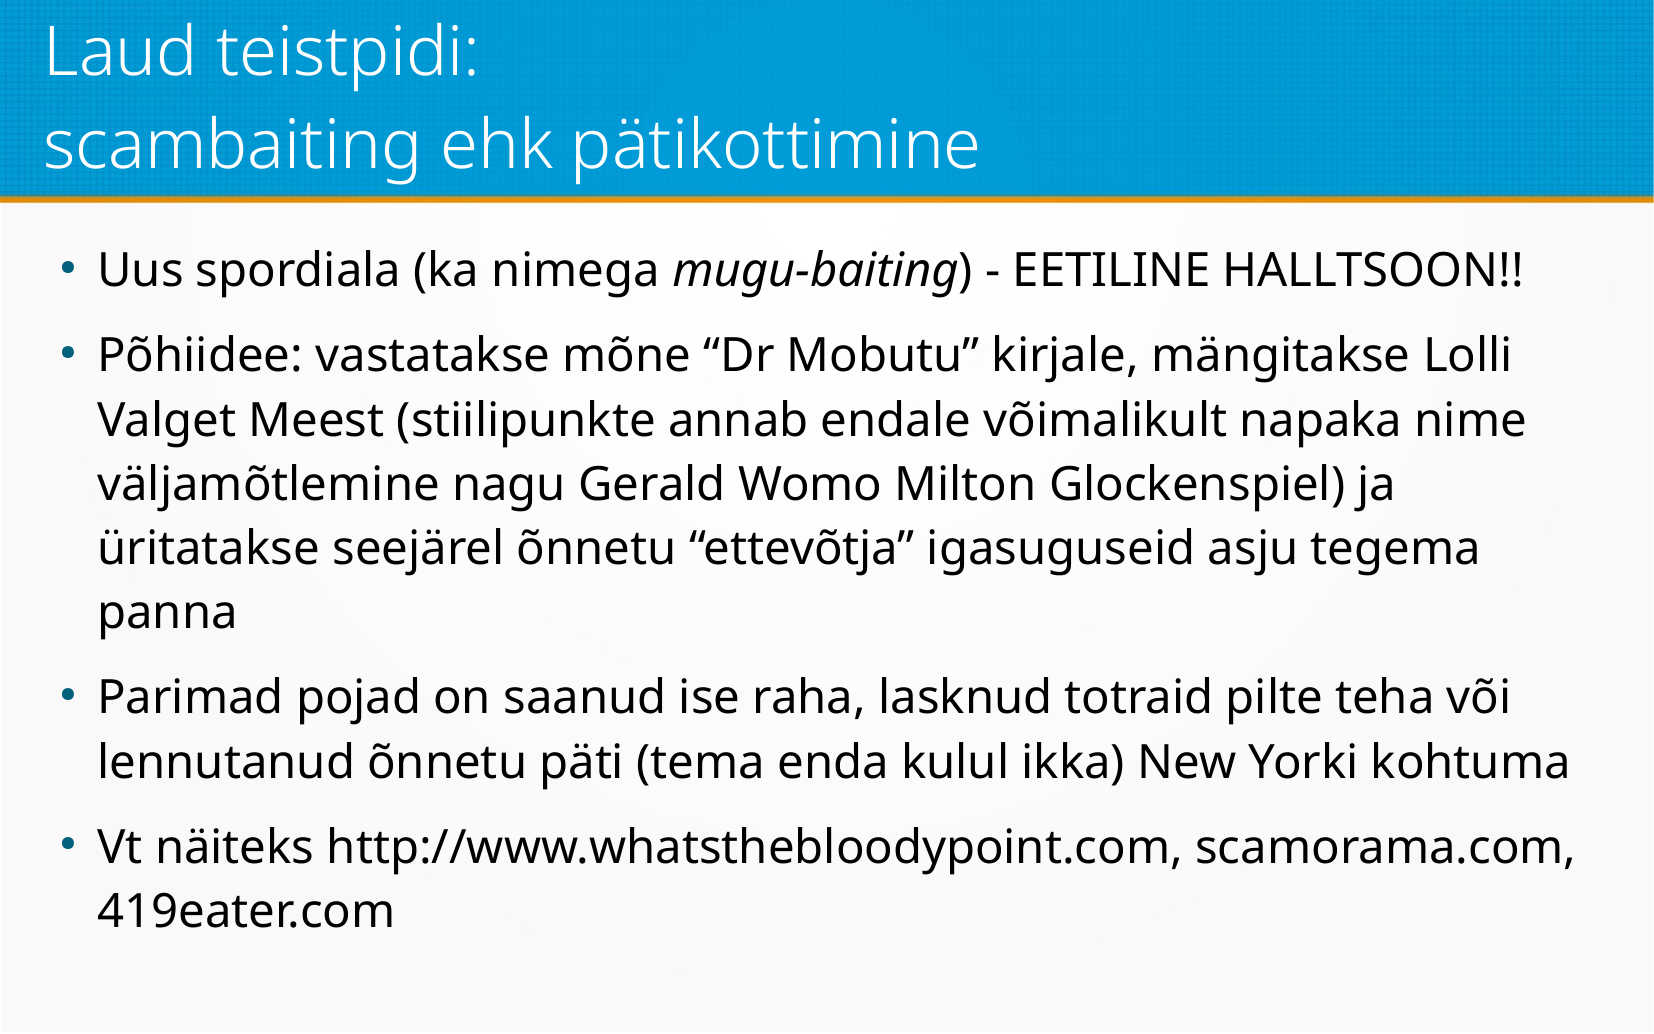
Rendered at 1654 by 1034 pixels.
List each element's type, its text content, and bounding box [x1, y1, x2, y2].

picture [0, 195, 1654, 1034]
list Uus spordiala (ka nimega mugu-baiting) - EETILINE HALLTSOON!! Põhiidee: vastatakse mõne “Dr Mobutu” kirjale, mängitakse Lolli Valget Meest (stiilipunkte annab endale võimalikult napaka nime väljamõtlemine nagu Gerald Womo Milton Glockenspiel) ja üritatakse seejärel õnnetu “ettevõtja” igasuguseid asju tegema panna Parimad pojad on saanud ise raha, lasknud totraid pilte teha või lennutanud õnnetu päti (tema enda kulul ikka) New Yorki kohtuma Vt näiteks http://www.whatsthebloodypoint.com, scamorama.com, 419eater.com [47, 236, 1607, 1002]
title Laud teistpidi: scambaiting ehk pätikottimine [43, 0, 1619, 189]
